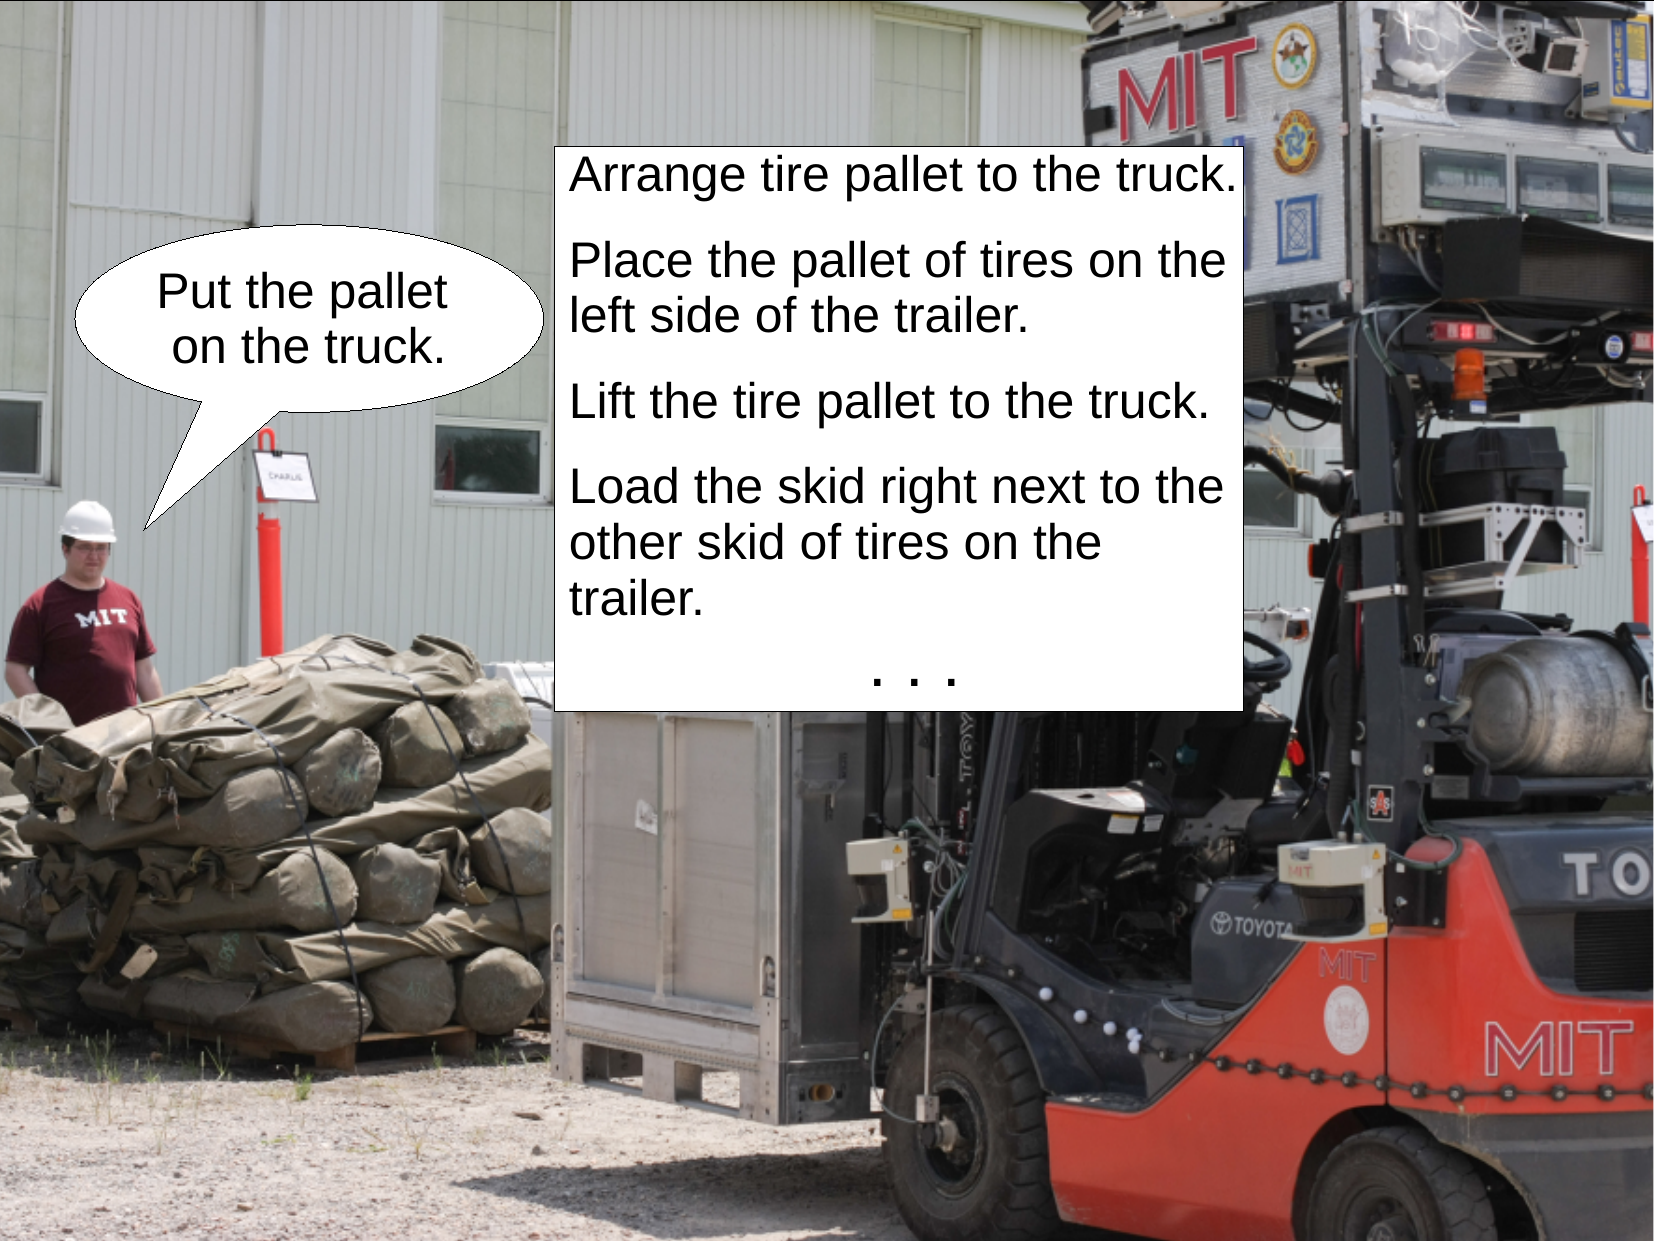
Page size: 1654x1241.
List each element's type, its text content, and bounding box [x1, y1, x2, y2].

picture [0, 0, 1654, 1241]
text_box Put the pallet on the truck. [74, 224, 544, 531]
text_box Arrange tire pallet to the truck. Place the pallet of tires on the left side of the trailer. Lift the tire pallet to the truck. Load the skid right next to the other skid of tires on the trailer. . . . [554, 146, 1244, 712]
